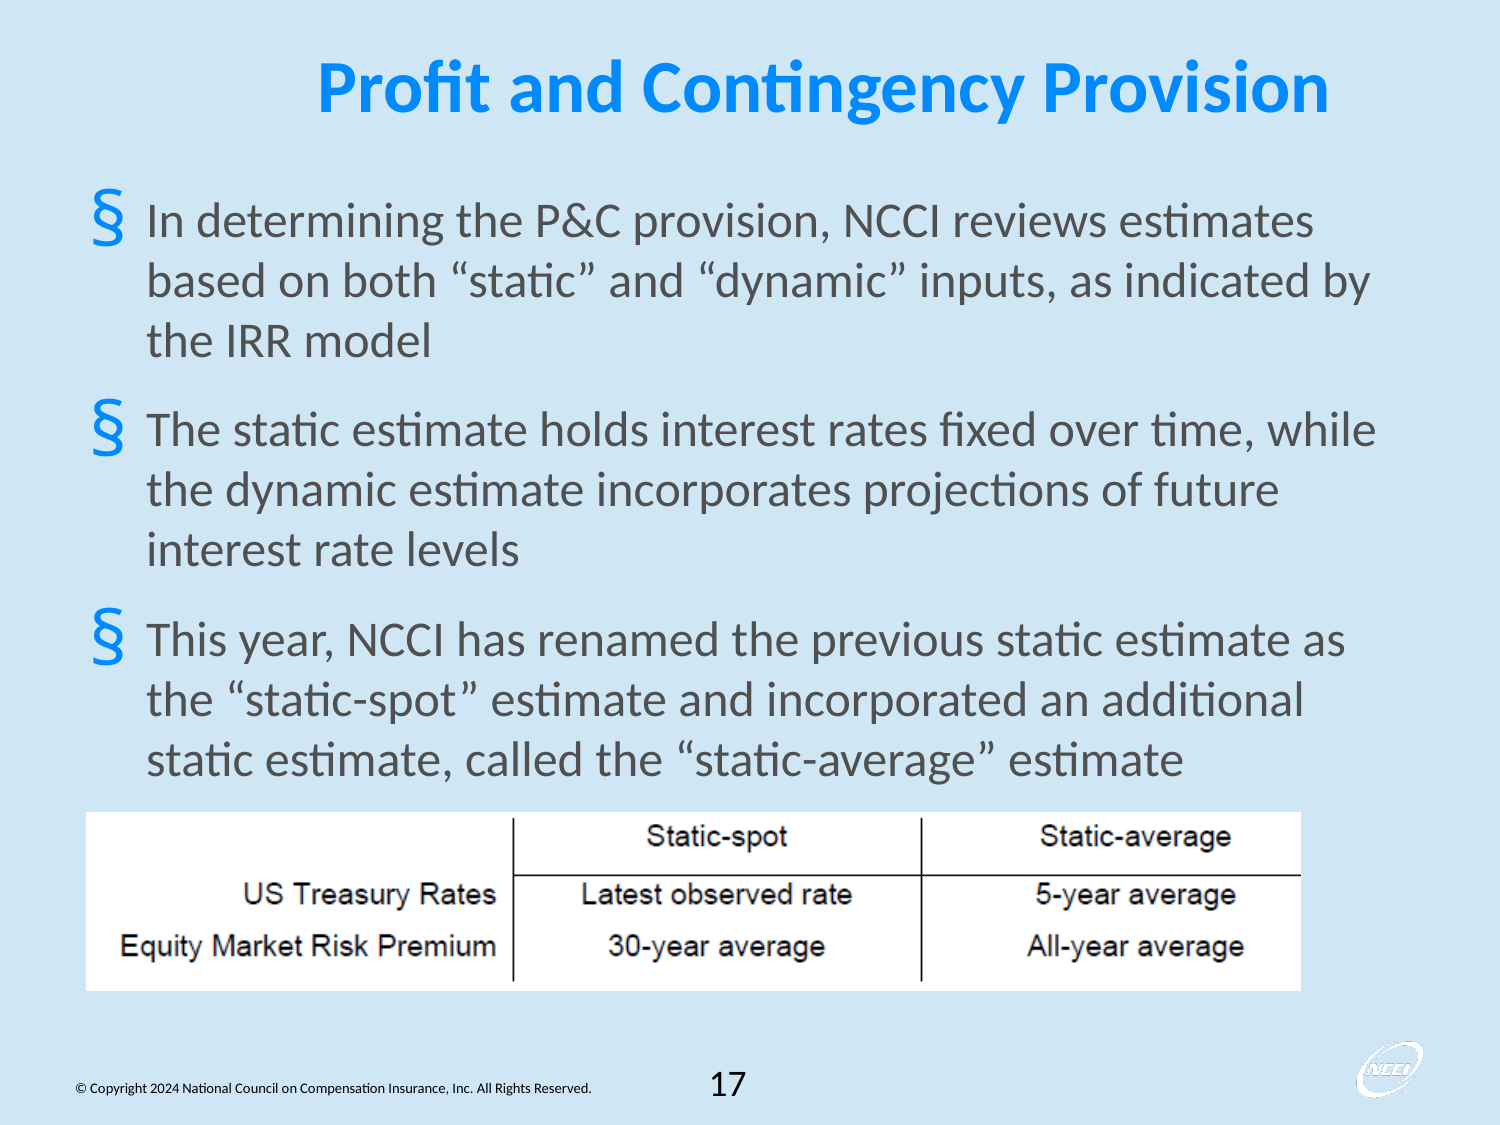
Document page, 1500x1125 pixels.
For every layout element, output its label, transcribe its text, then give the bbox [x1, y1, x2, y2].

list In determining the P&C provision, NCCI reviews estimates based on both “static” and “dynamic” inputs, as indicated by the IRR model The static estimate holds interest rates fixed over time, while the dynamic estimate incorporates projections of future interest rate levels This year, NCCI has renamed the previous static estimate as the “static-spot” estimate and incorporated an additional static estimate, called the “static-average” estimate [75, 179, 1425, 960]
picture [86, 812, 1301, 991]
slide_number <number> [693, 1052, 807, 1112]
title Profit and Contingency Provision [75, 29, 1500, 120]
picture [1352, 1037, 1426, 1100]
